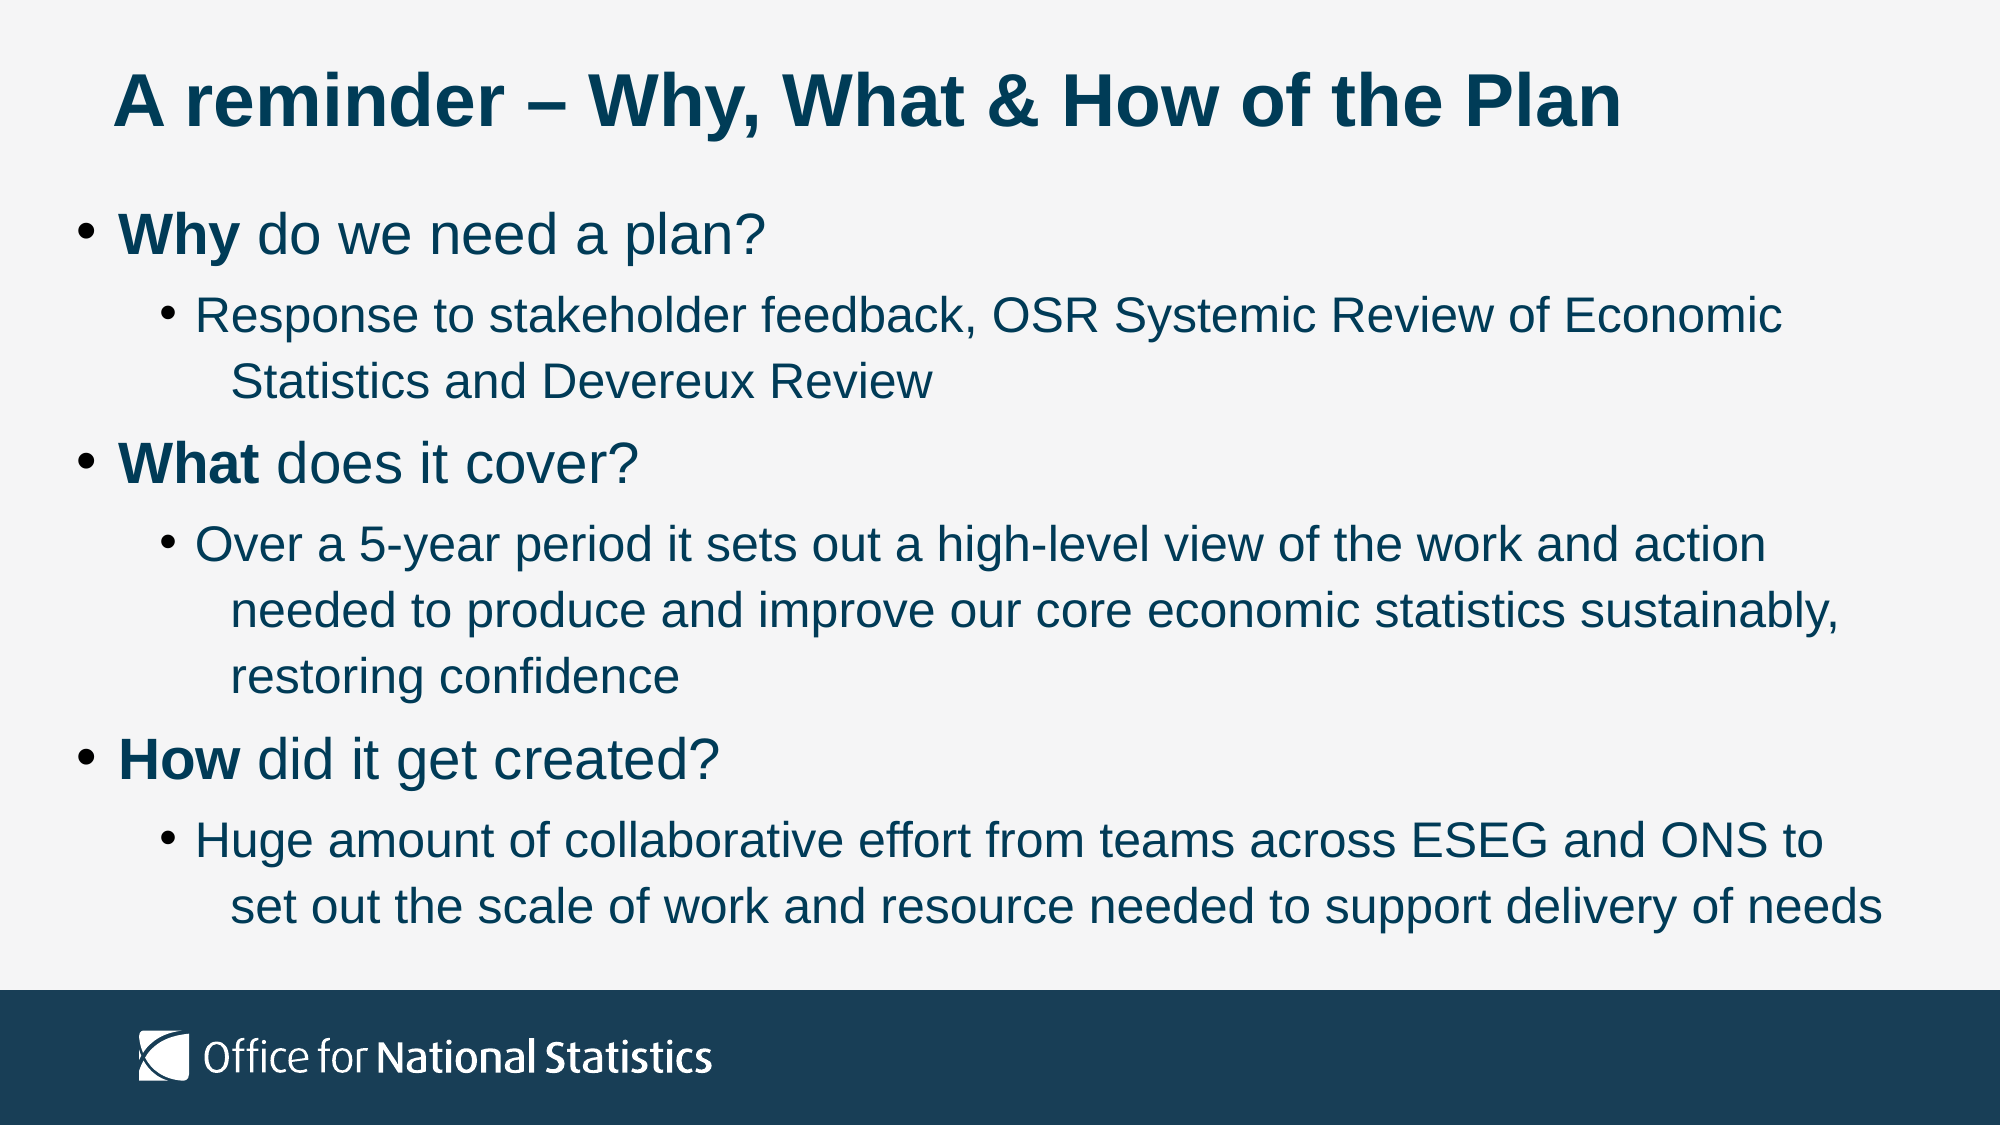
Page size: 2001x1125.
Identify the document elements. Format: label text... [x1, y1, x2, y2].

title A reminder – Why, What & How of the Plan [112, 57, 1838, 145]
list Why do we need a plan? Response to stakeholder feedback, OSR Systemic Review of Economic Statistics and Devereux Review What does it cover? Over a 5-year period it sets out a high-level view of the work and action needed to produce and improve our core economic statistics sustainably, restoring confidence How did it get created? Huge amount of collaborative effort from teams across ESEG and ONS to set out the scale of work and resource needed to support delivery of needs [76, 188, 1889, 937]
